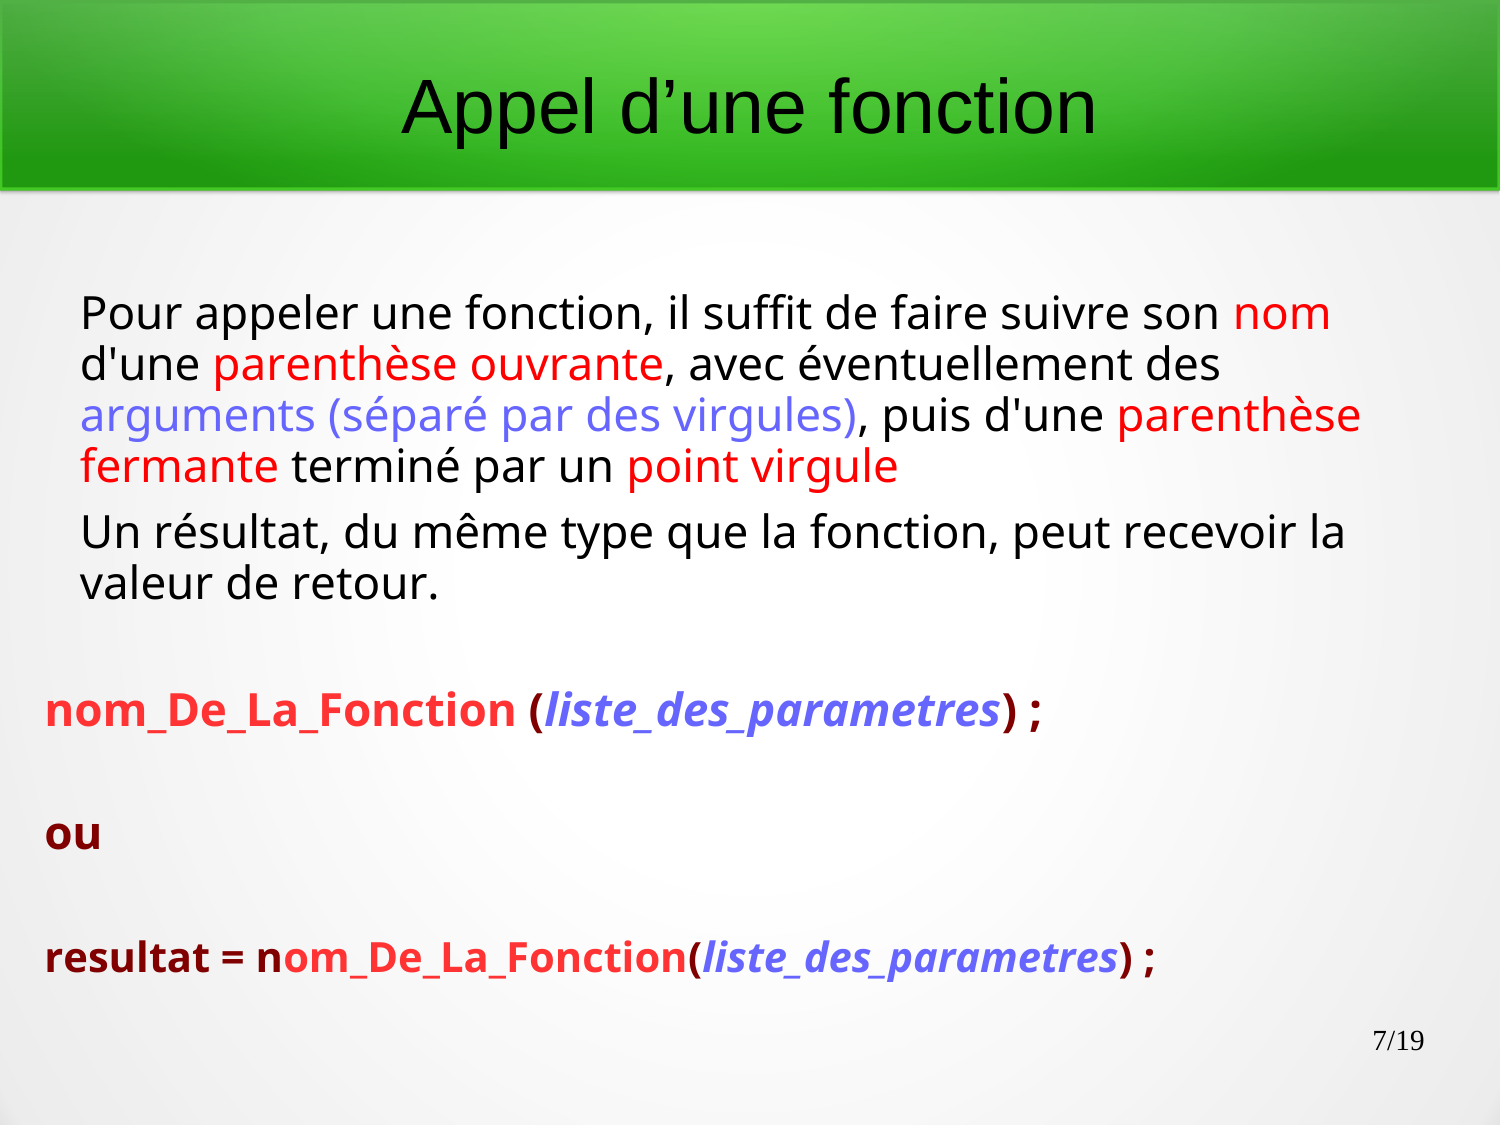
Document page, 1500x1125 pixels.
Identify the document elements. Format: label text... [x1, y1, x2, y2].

title Appel d’une fonction [75, 42, 1426, 172]
text_box Pour appeler une fonction, il suffit de faire suivre son nom d'une parenthèse ouvrante, avec éventuellement des arguments (séparé par des virgules), puis d'une parenthèse fermante terminé par un point virgule Un résultat, du même type que la fonction, peut recevoir la valeur de retour. nom_De_La_Fonction (liste_des_parametres) ; ou resultat = nom_De_La_Fonction(liste_des_parametres) ; [29, 281, 1477, 994]
